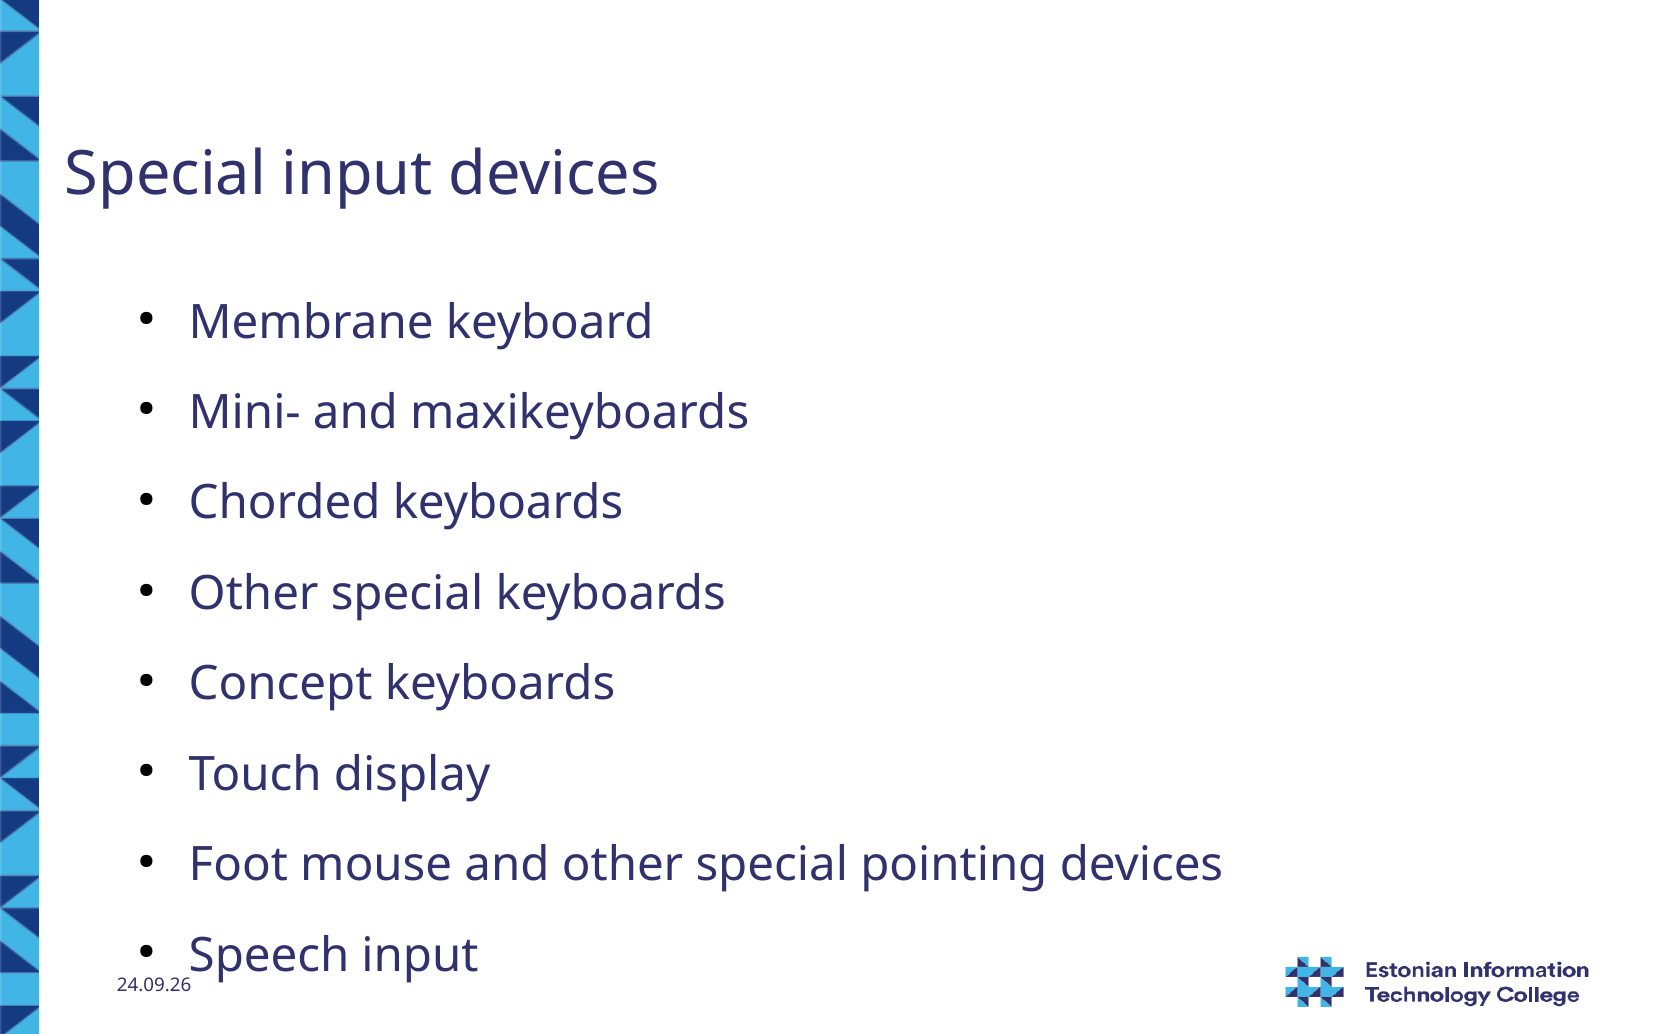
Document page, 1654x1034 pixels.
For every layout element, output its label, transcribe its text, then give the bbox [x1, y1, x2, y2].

title Special input devices [64, 85, 1201, 258]
list Membrane keyboard Mini- and maxikeyboards Chorded keyboards Other special keyboards Concept keyboards Touch display Foot mouse and other special pointing devices Speech input [121, 287, 1533, 986]
